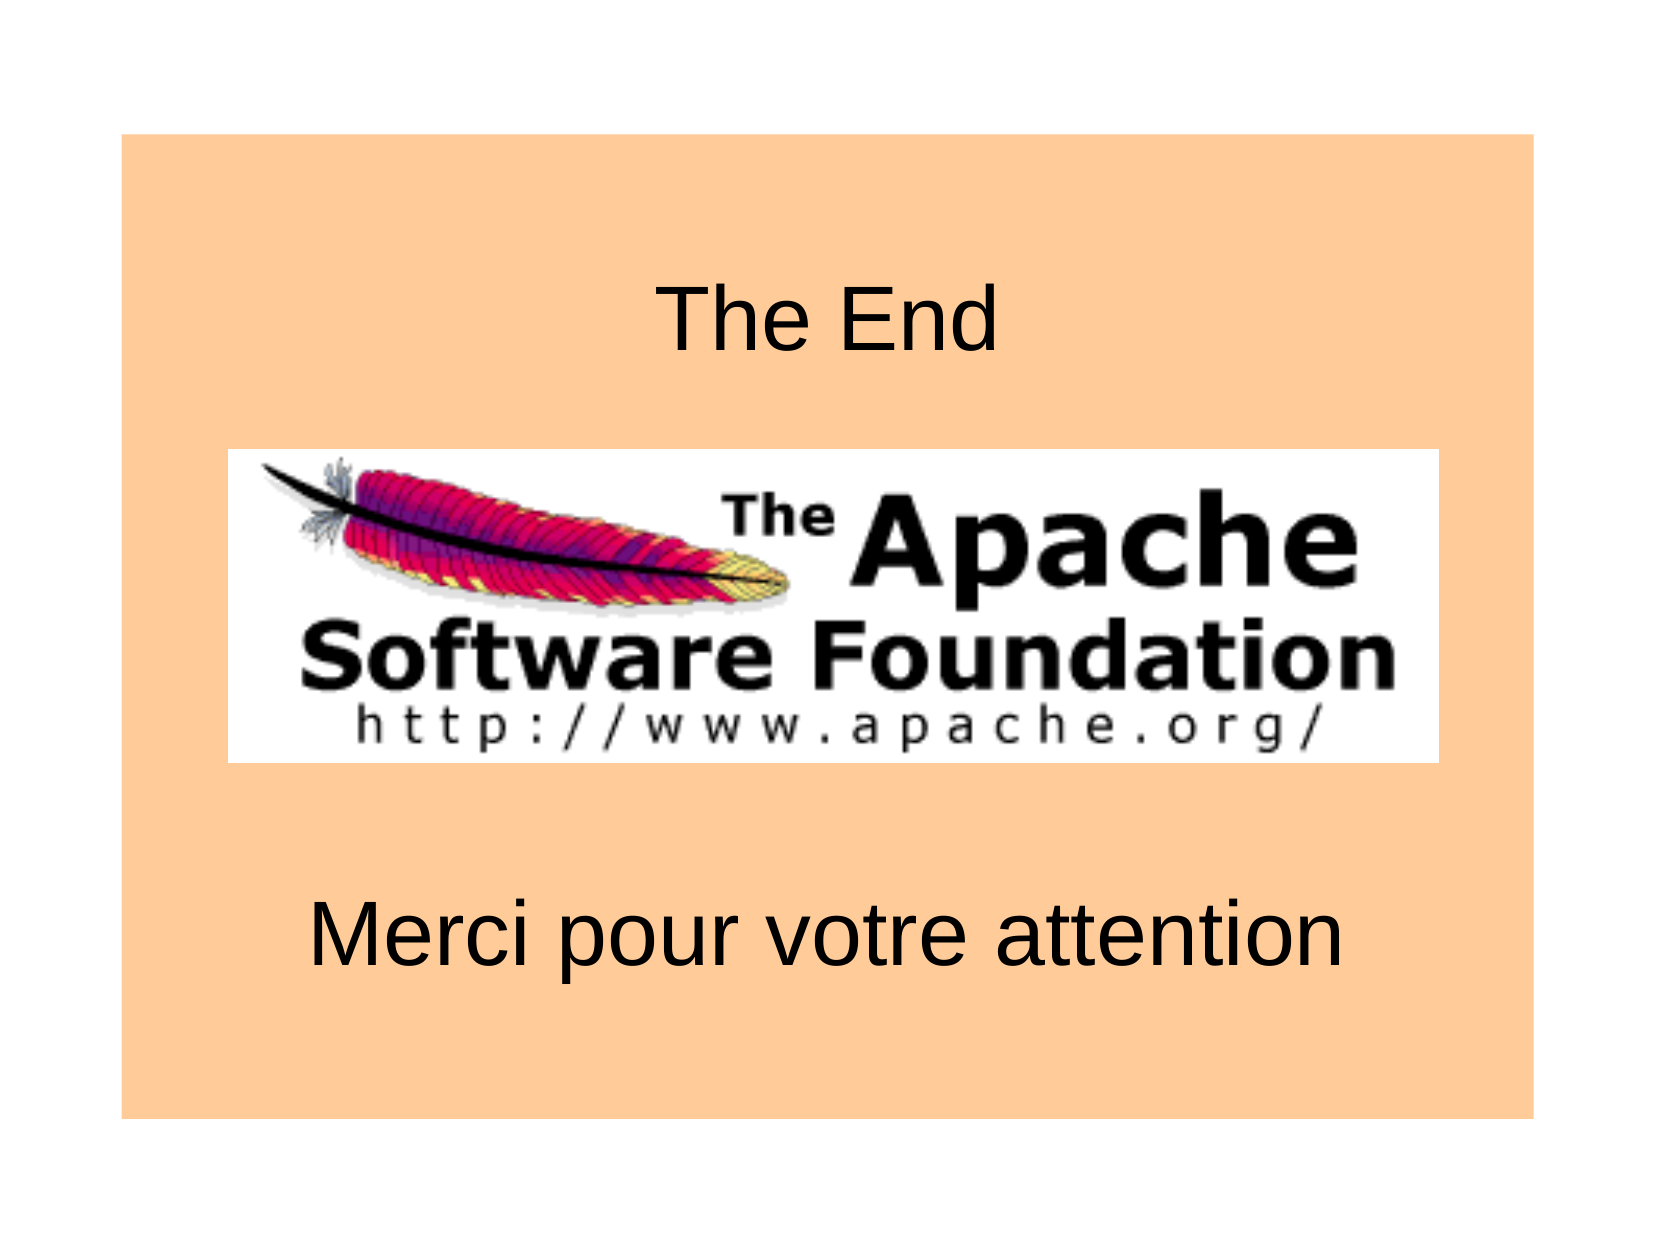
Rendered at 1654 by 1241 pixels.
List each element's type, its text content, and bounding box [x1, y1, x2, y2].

title The End Merci pour votre attention [121, 134, 1534, 1119]
picture [228, 449, 1439, 763]
